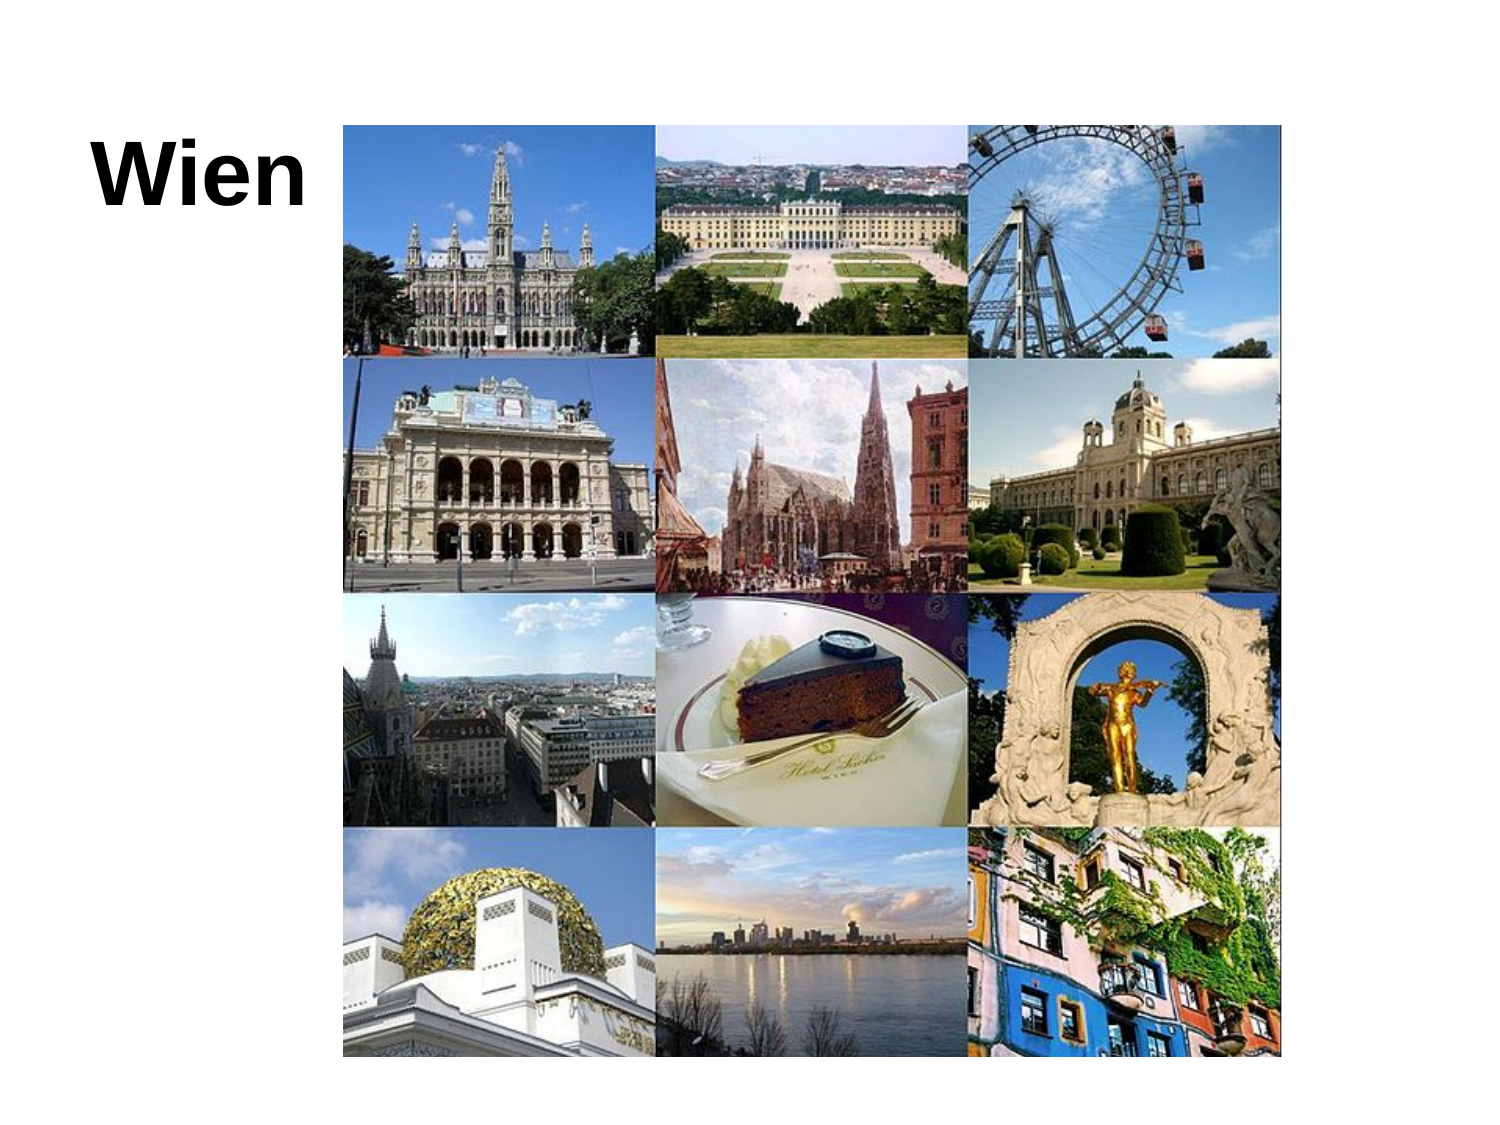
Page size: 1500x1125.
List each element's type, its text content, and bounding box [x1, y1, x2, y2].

title Wien [75, 74, 1426, 263]
picture [337, 263, 1282, 1057]
